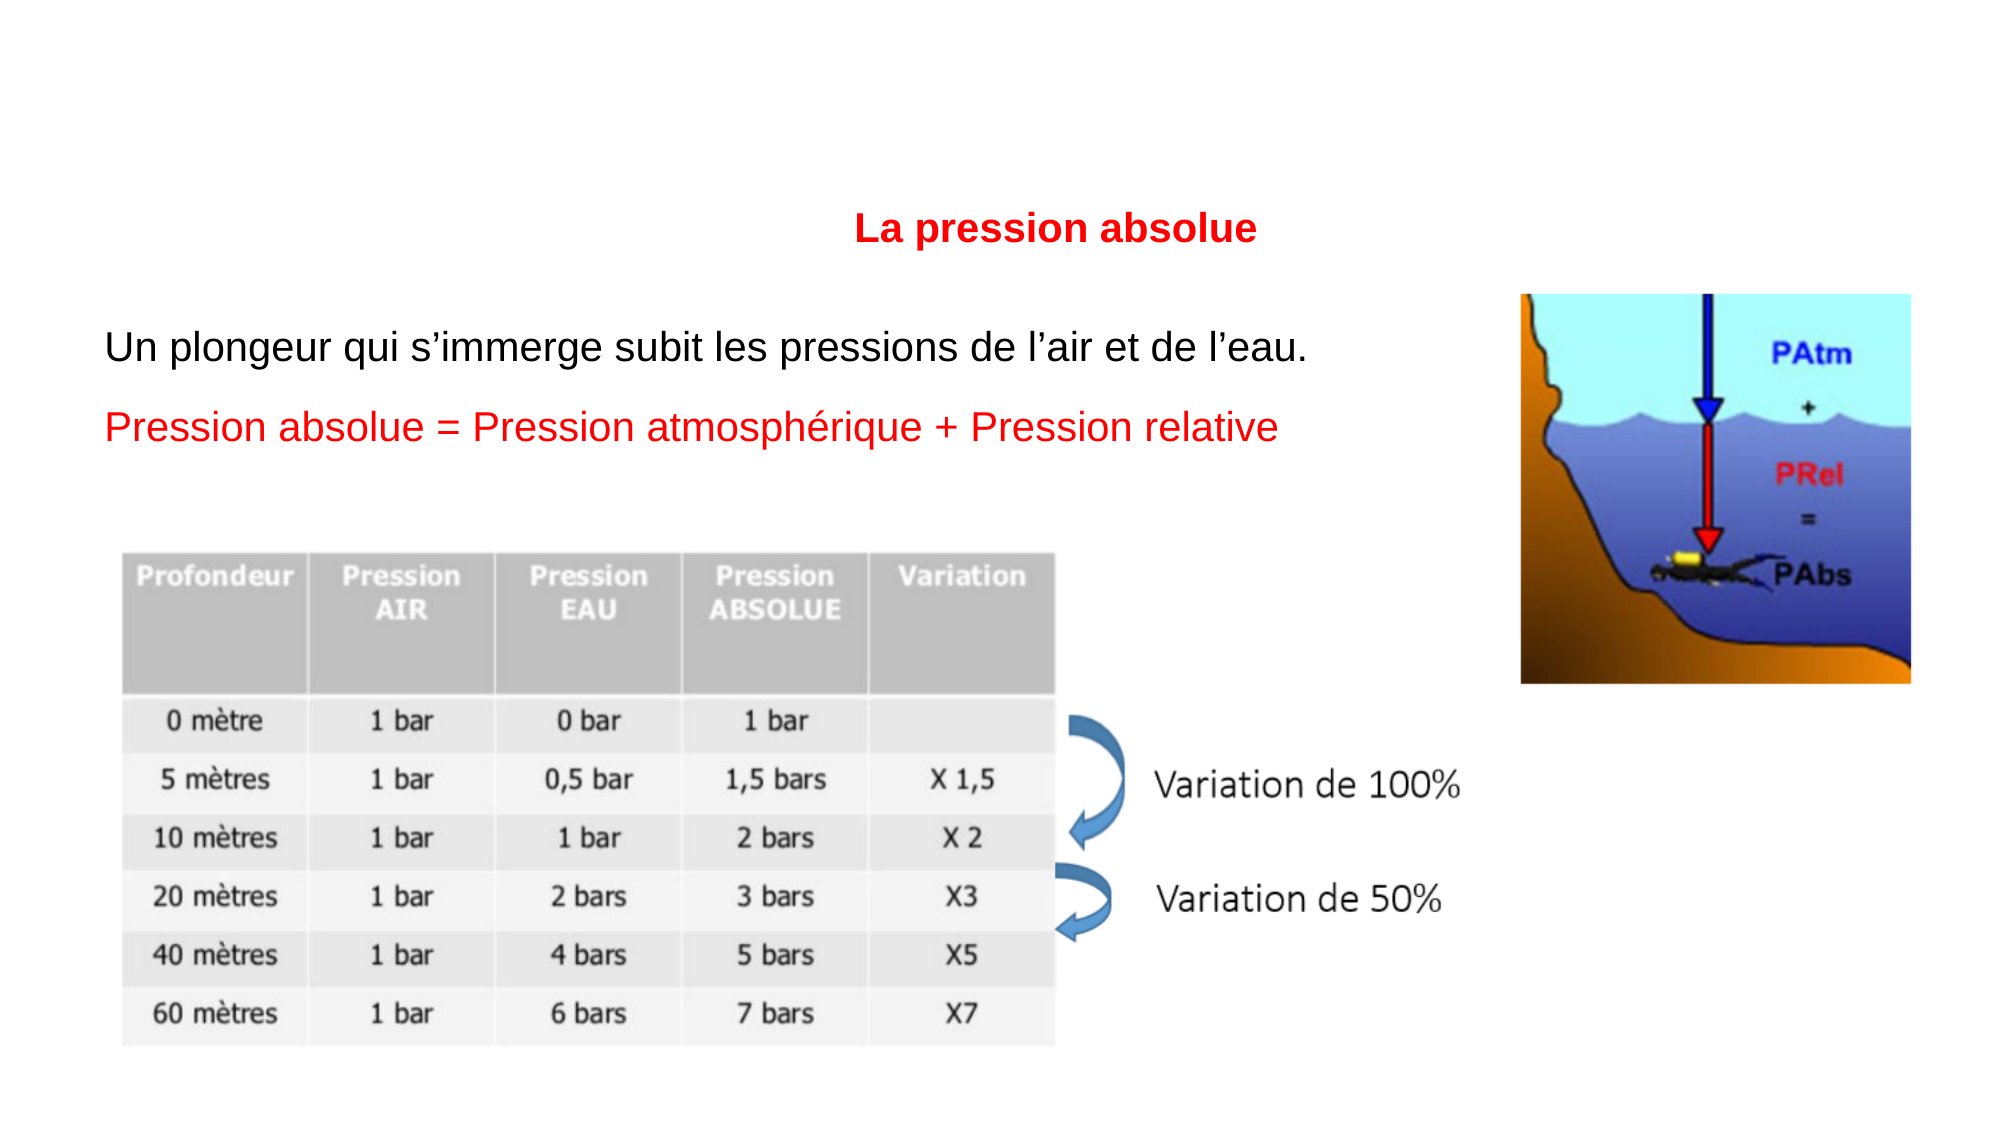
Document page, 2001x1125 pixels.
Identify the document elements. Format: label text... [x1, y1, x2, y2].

picture [113, 545, 1497, 1046]
picture [1516, 289, 1916, 690]
text_box La pression absolue Un plongeur qui s’immerge subit les pressions de l’air et de l’eau. Pression absolue = Pression atmosphérique + Pression relative [89, 125, 1902, 490]
